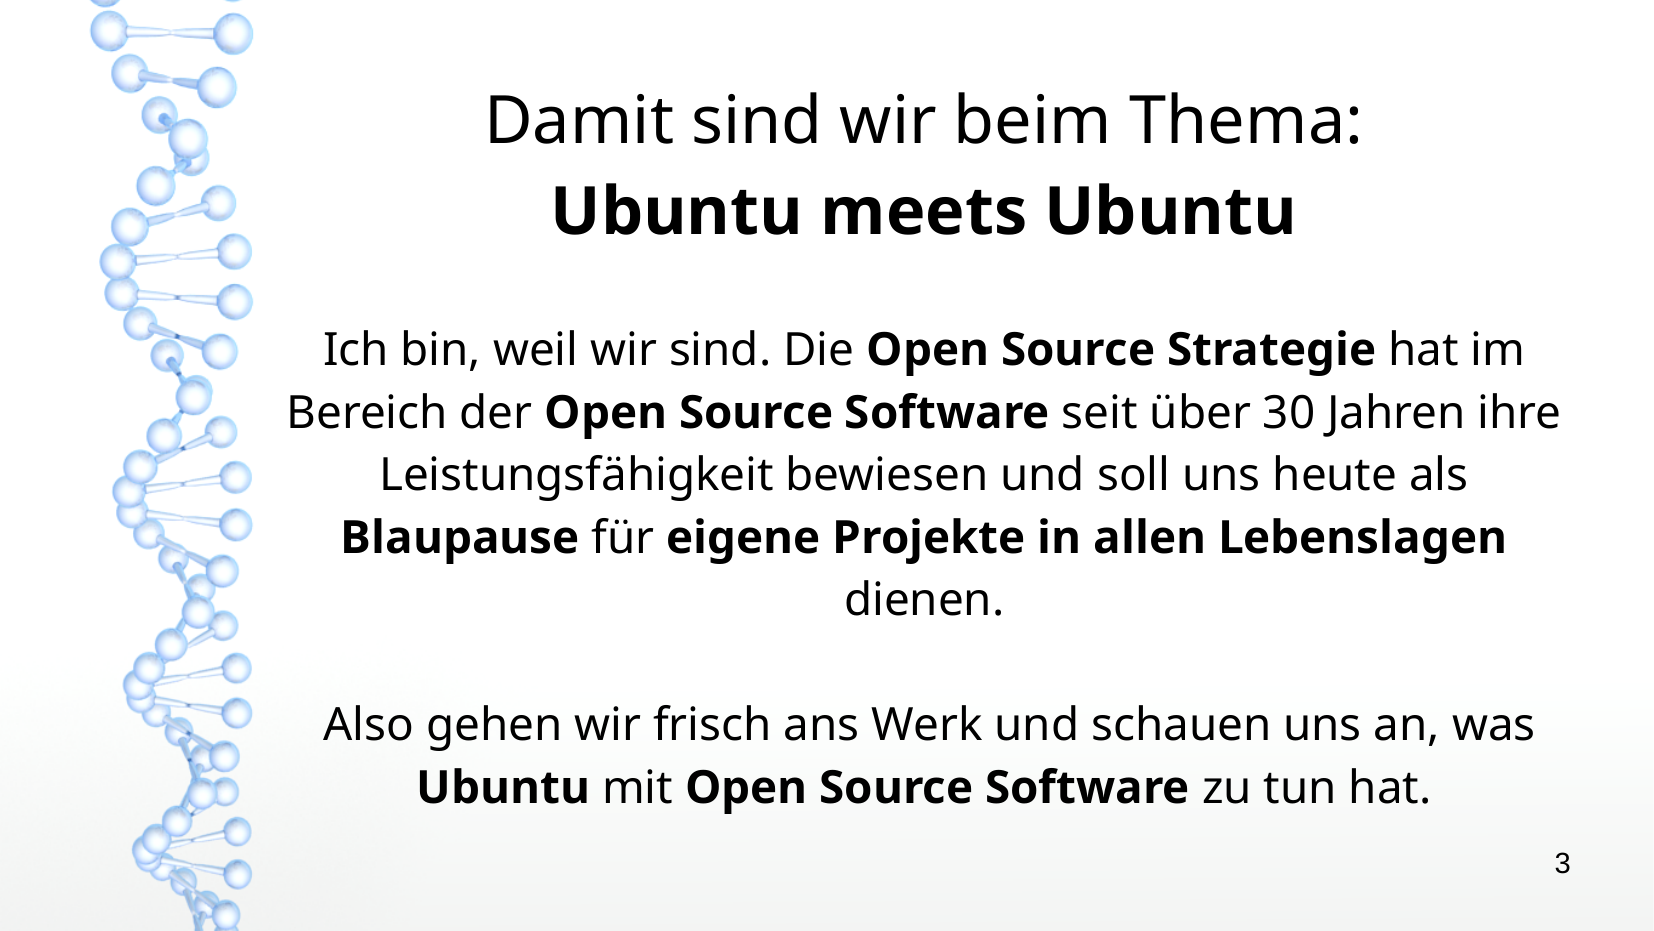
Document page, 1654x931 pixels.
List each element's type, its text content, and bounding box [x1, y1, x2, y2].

picture [0, 0, 1654, 931]
subtitle Damit sind wir beim Thema: Ubuntu meets Ubuntu Ich bin, weil wir sind. Die Open Source Strategie hat im Bereich der Open Source Software seit über 30 Jahren ihre Leistungsfähigkeit bewiesen und soll uns heute als Blaupause für eigene Projekte in allen Lebenslagen dienen. Also gehen wir frisch ans Werk und schauen uns an, was Ubuntu mit Open Source Software zu tun hat. [259, 88, 1589, 801]
